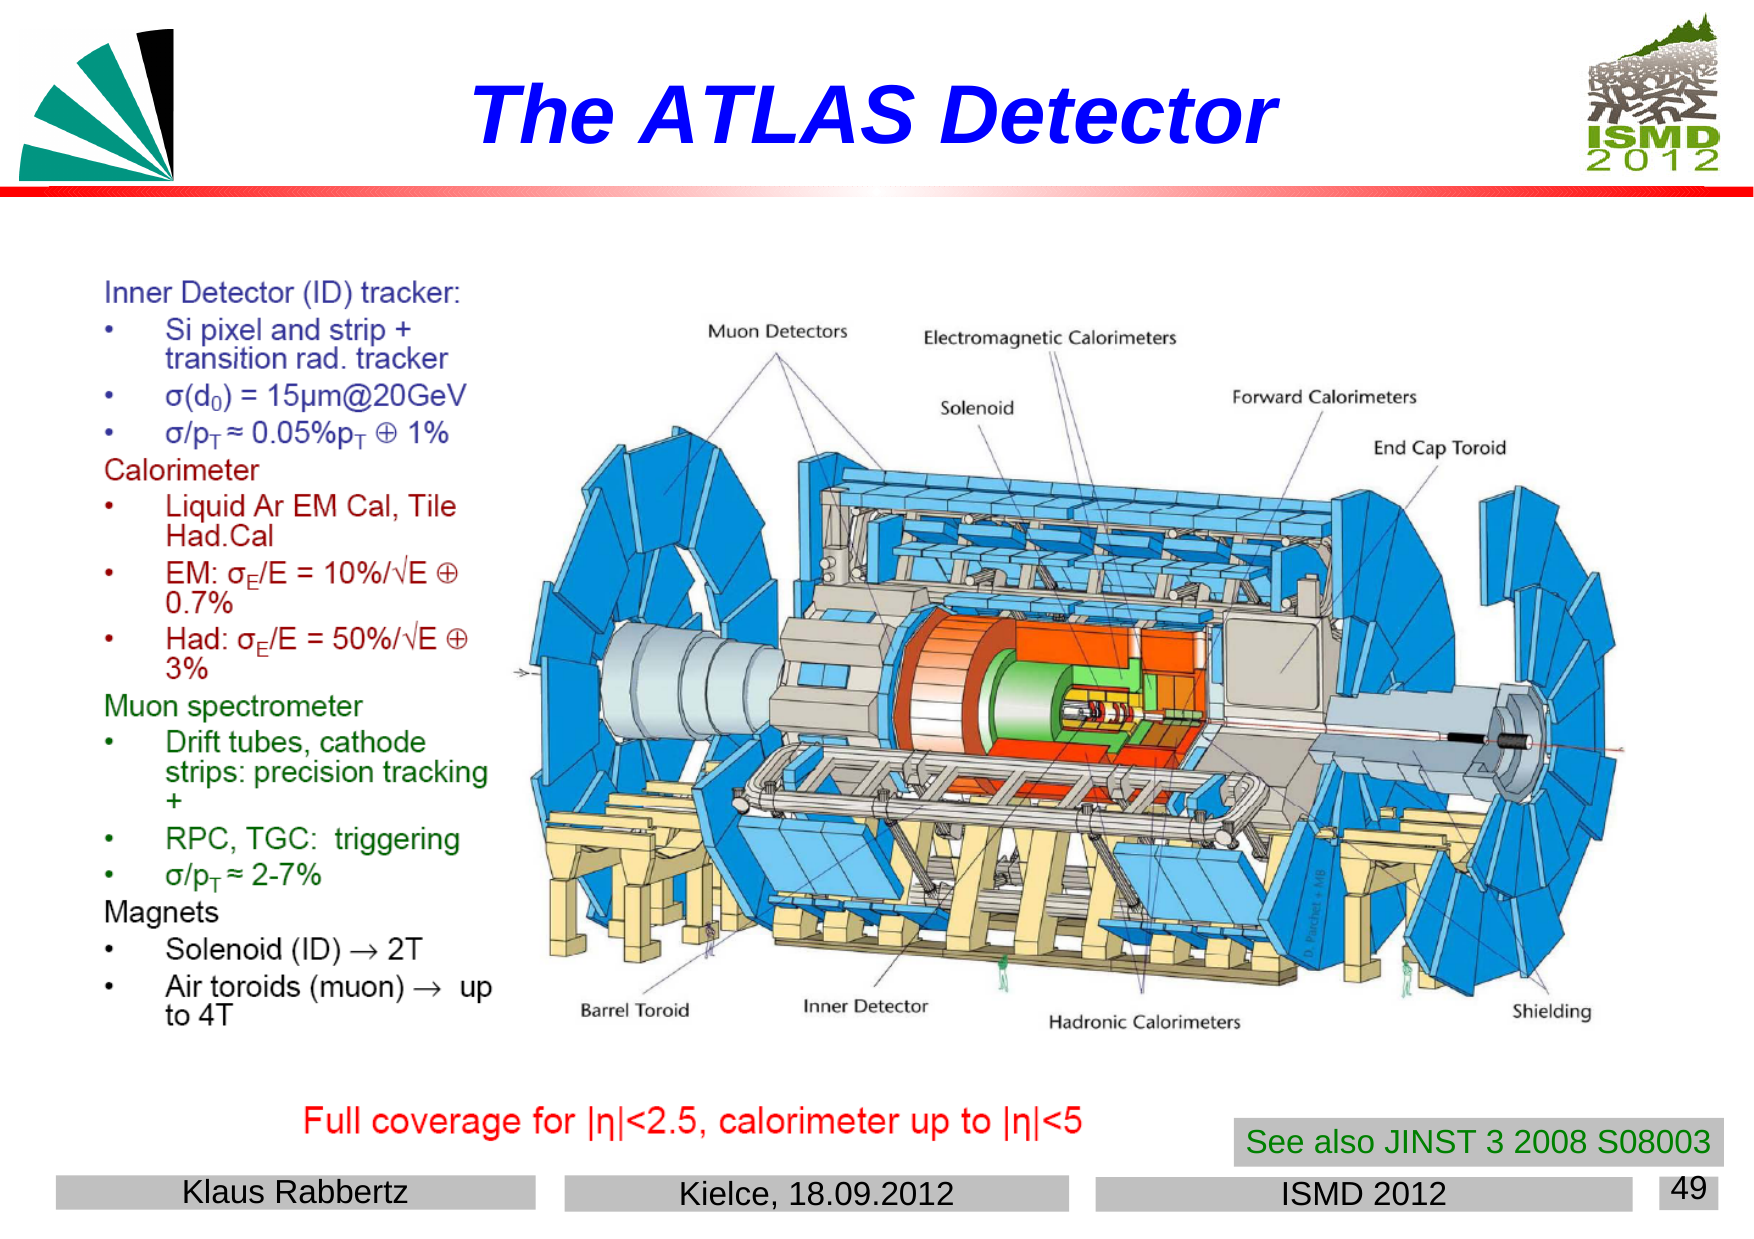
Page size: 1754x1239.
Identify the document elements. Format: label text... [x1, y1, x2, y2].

picture [83, 262, 1632, 1151]
picture [19, 29, 174, 183]
text_box See also JINST 3 2008 S08003 [1233, 1117, 1724, 1167]
title The ATLAS Detector [220, 27, 1525, 202]
picture [1579, 5, 1727, 177]
